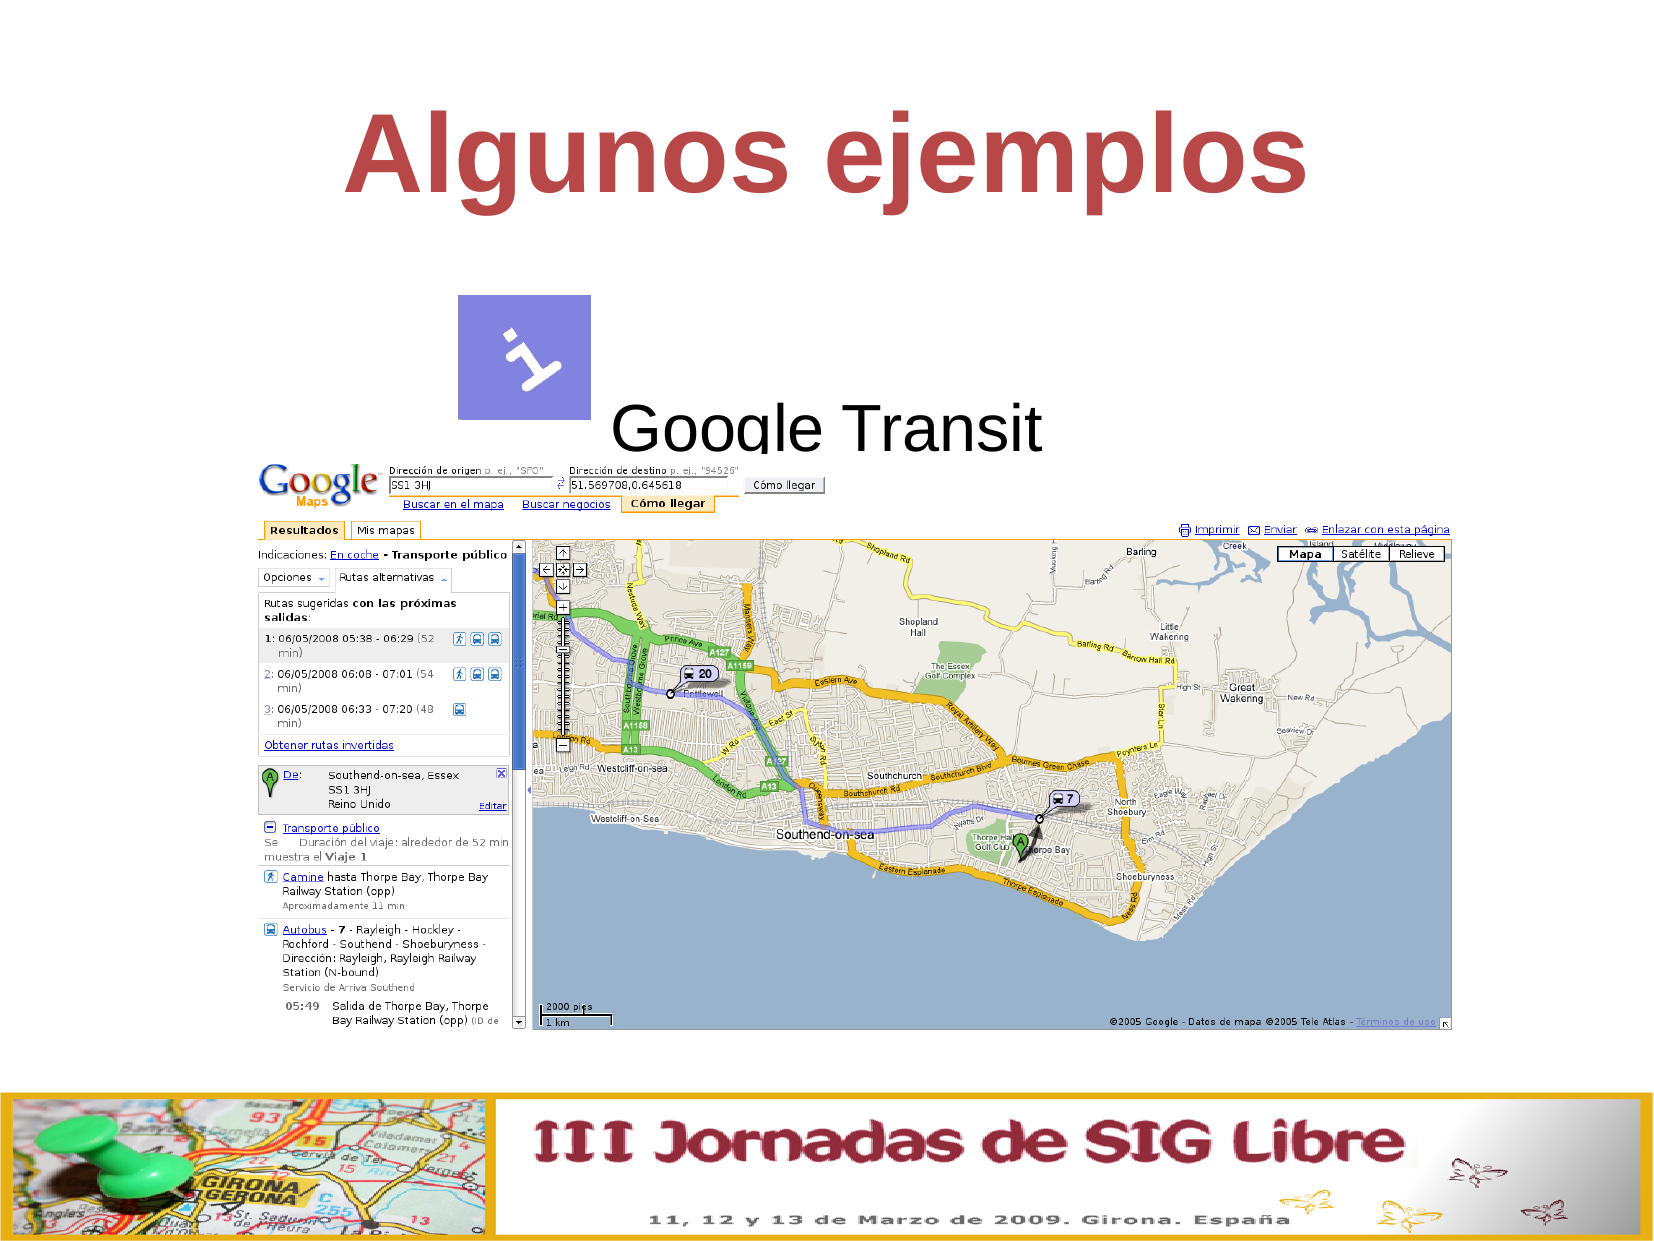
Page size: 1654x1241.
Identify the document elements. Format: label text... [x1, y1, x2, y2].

picture [252, 454, 1453, 1034]
picture [457, 295, 591, 420]
subtitle Google Transit [82, 250, 1571, 1055]
title Algunos ejemplos [82, 56, 1571, 250]
picture [0, 1092, 1654, 1241]
